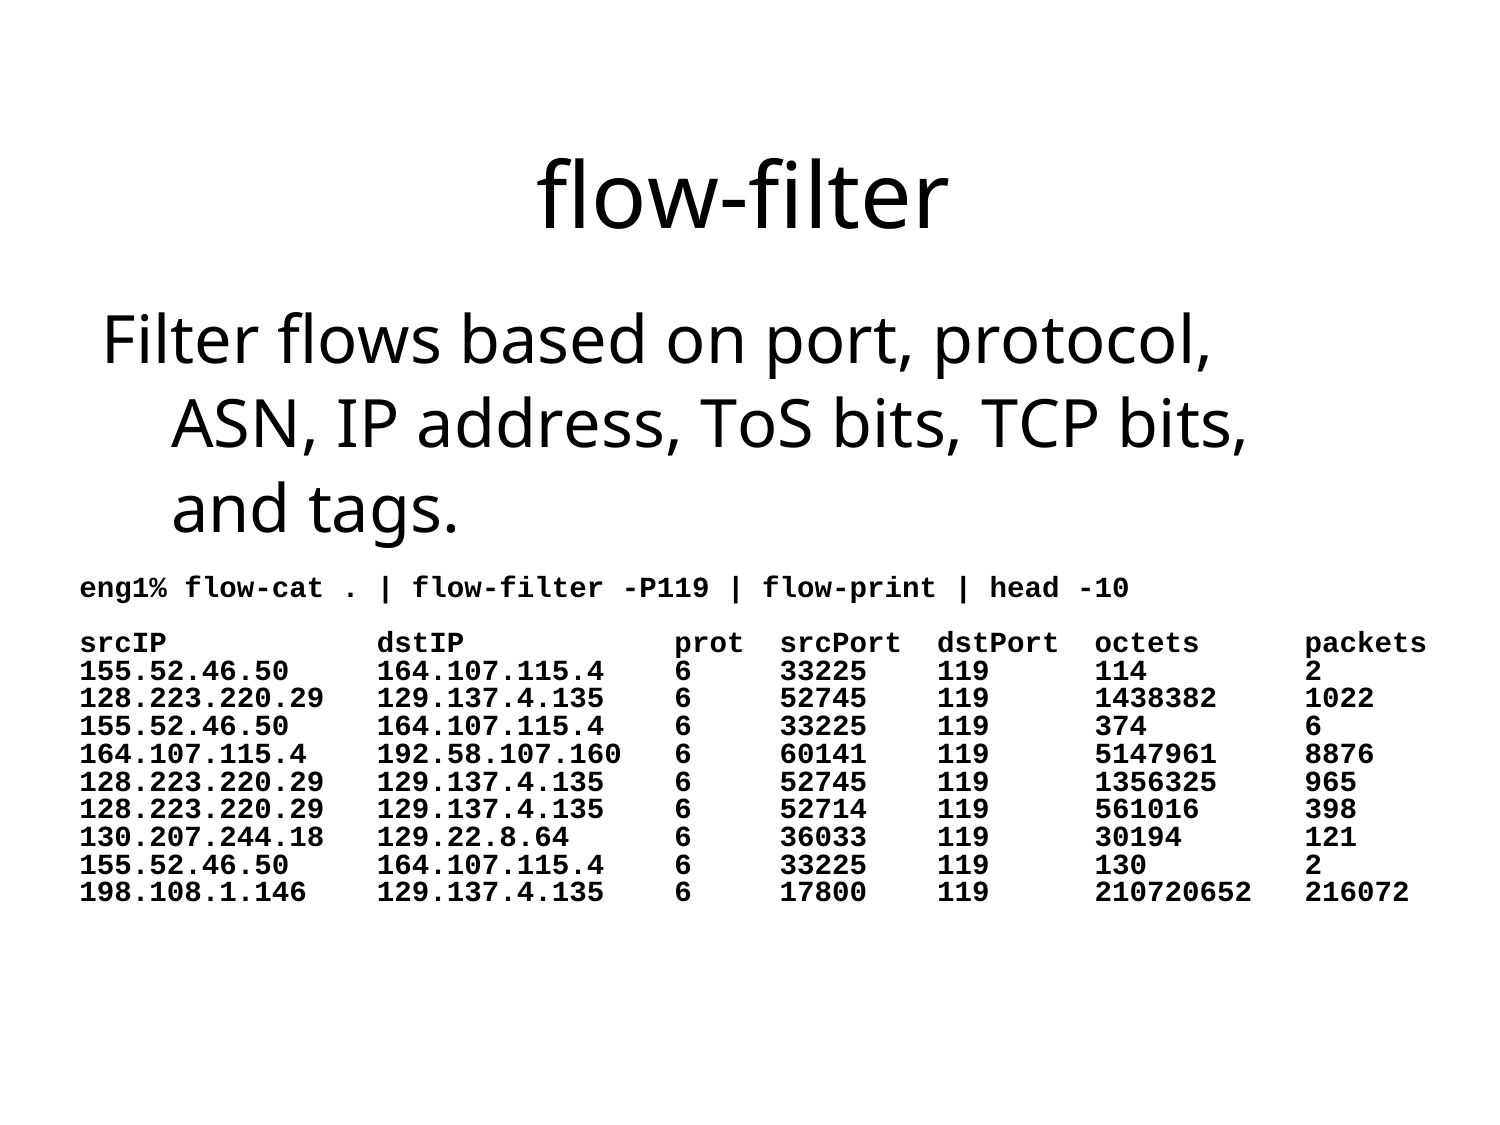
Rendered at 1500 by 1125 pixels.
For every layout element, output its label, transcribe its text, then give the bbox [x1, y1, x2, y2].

text_box eng1% flow-cat . | flow-filter -P119 | flow-print | head -10 srcIP dstIP prot srcPort dstPort octets packets 155.52.46.50 164.107.115.4 6 33225 119 114 2 128.223.220.29 129.137.4.135 6 52745 119 1438382 1022 155.52.46.50 164.107.115.4 6 33225 119 374 6 164.107.115.4 192.58.107.160 6 60141 119 5147961 8876 128.223.220.29 129.137.4.135 6 52745 119 1356325 965 128.223.220.29 129.137.4.135 6 52714 119 561016 398 130.207.244.18 129.22.8.64 6 36033 119 30194 121 155.52.46.50 164.107.115.4 6 33225 119 130 2 198.108.1.146 129.137.4.135 6 17800 119 210720652 216072 [73, 575, 1500, 967]
list Filter flows based on port, protocol, ASN, IP address, ToS bits, TCP bits, and tags. [87, 287, 1363, 575]
title flow-filter [112, 79, 1388, 308]
